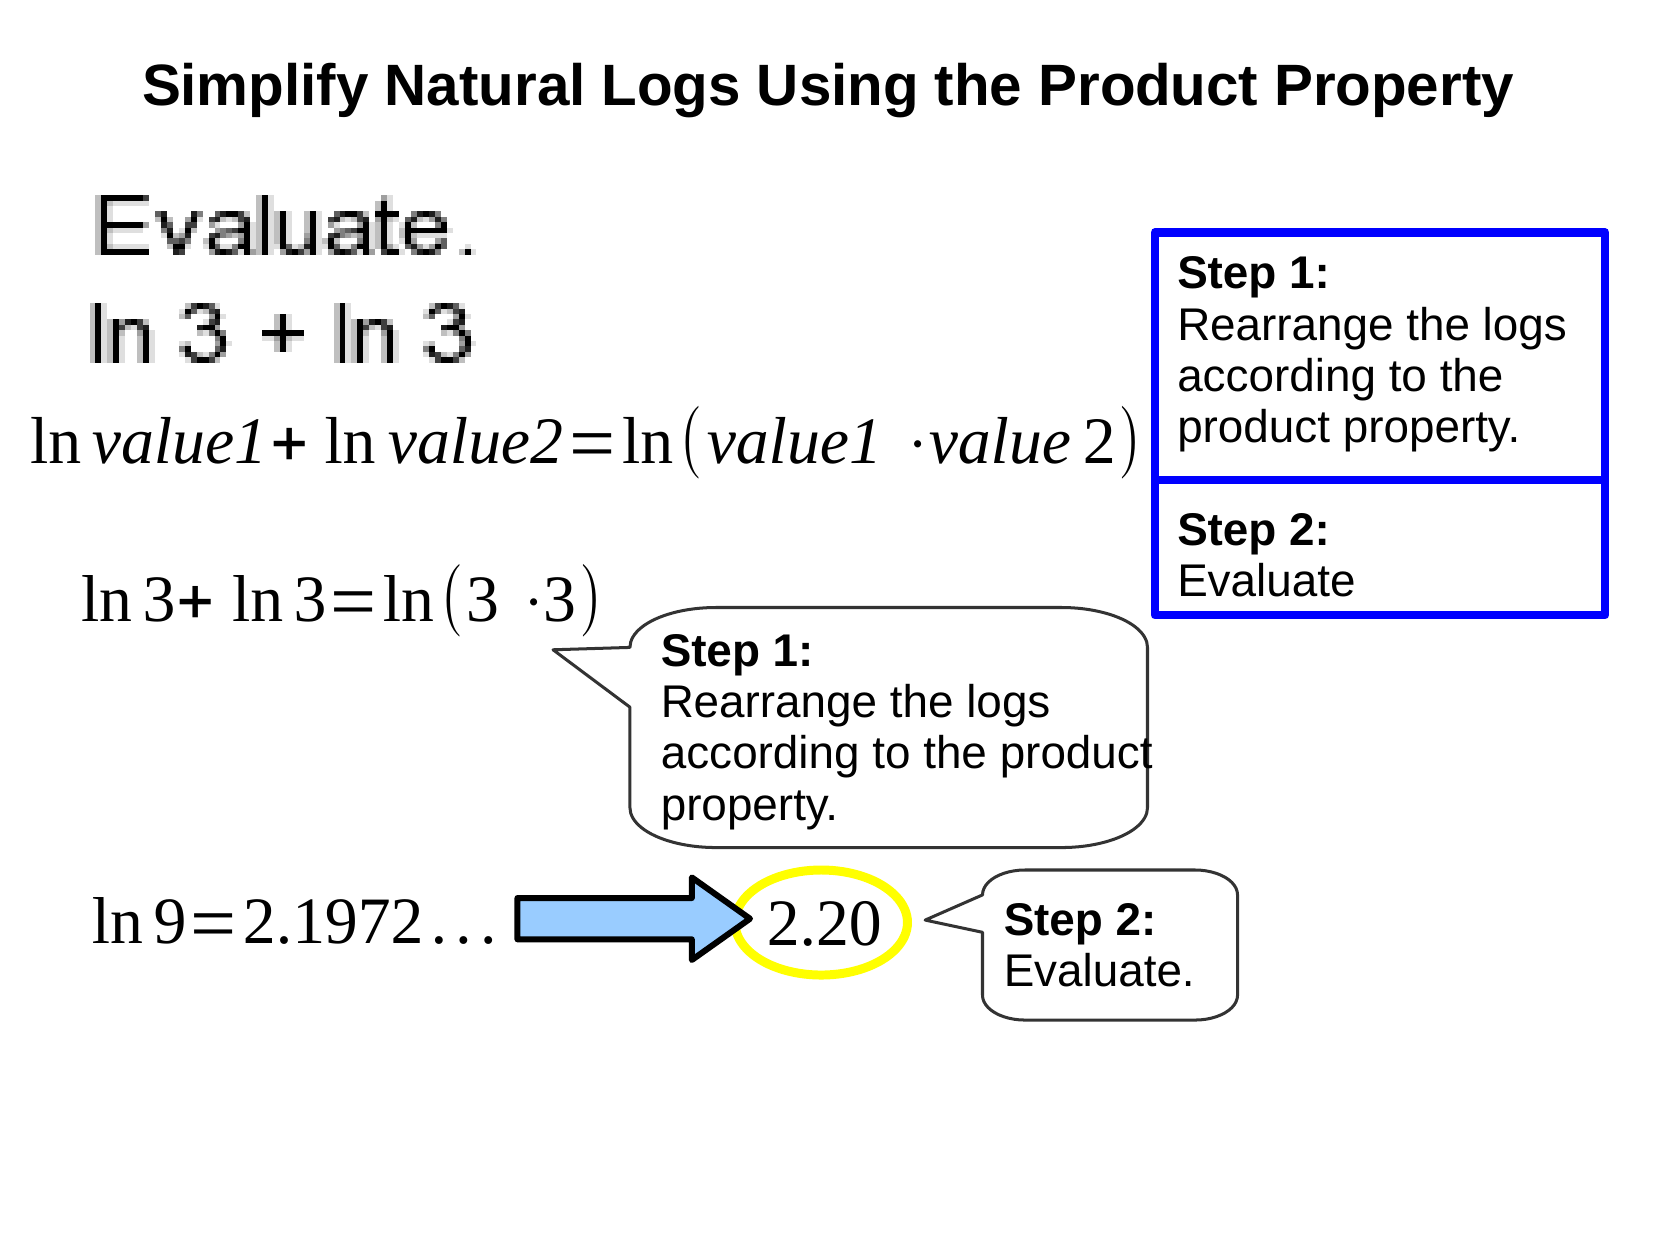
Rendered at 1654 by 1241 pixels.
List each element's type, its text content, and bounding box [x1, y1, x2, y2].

chart [22, 404, 1147, 481]
text_box Step 1: Rearrange the logs according to the product property. [553, 607, 1148, 848]
text_box Step 1: Rearrange the logs according to the product property. Step 2: Evaluate [1162, 484, 1601, 611]
text_box Step 1: Rearrange the logs according to the product property. Step 2: Evaluate [1162, 240, 1601, 476]
text_box Step 2: Evaluate. [925, 870, 1238, 1021]
text_box Simplify Natural Logs Using the Product Property [97, 45, 1561, 127]
text_box [517, 877, 751, 961]
text_box Step 1: Rearrange the logs according to the product property. Step 2: Evaluate [1162, 240, 1621, 972]
chart [84, 885, 503, 959]
chart [759, 886, 890, 961]
chart [73, 562, 608, 638]
picture [90, 147, 983, 391]
